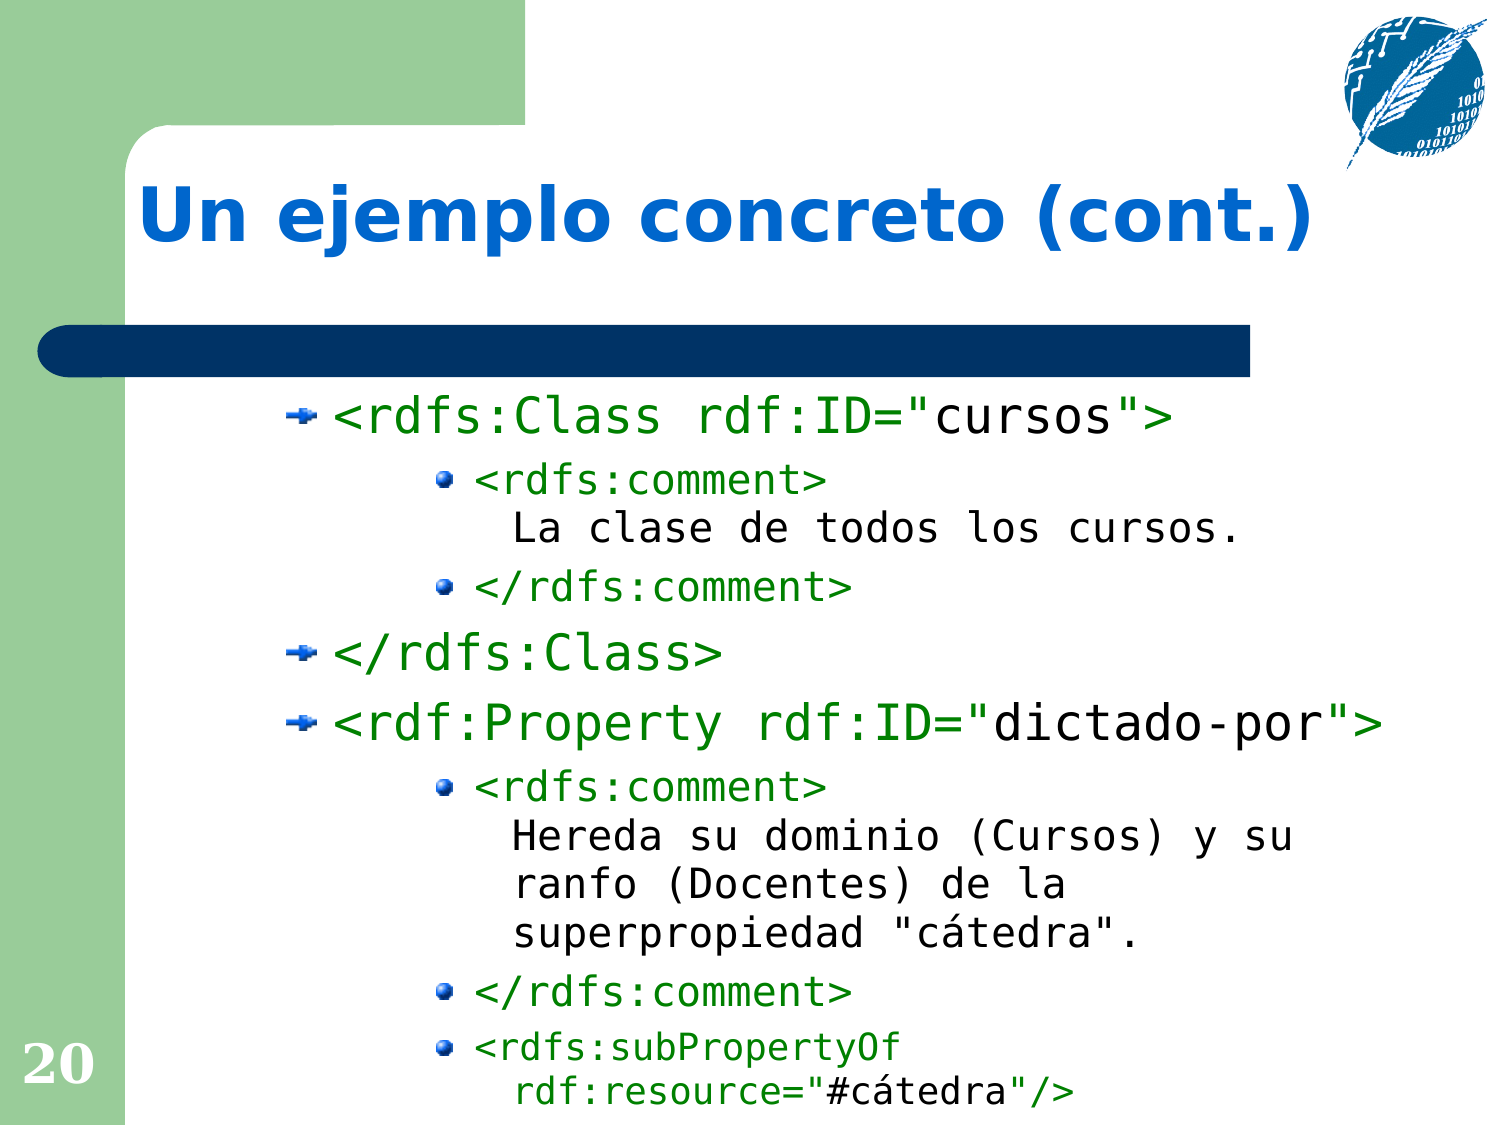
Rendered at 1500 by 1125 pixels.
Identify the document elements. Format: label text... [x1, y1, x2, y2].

picture [1427, 138, 1431, 148]
picture [1436, 127, 1450, 136]
title Un ejemplo concreto (cont.) [136, 135, 1413, 301]
picture [1341, 15, 1487, 172]
picture [1416, 140, 1425, 149]
list <rdfs:Class rdf:ID="cursos"> <rdfs:comment> La clase de todos los cursos. </rdfs:comment> </rdfs:Class> <rdf:Property rdf:ID="dictado-por"> <rdfs:comment> Hereda su dominio (Cursos) y su ranfo (Docentes) de la superpropiedad "cátedra". </rdfs:comment> <rdfs:subPropertyOf rdf:resource="#cátedra"/> </rdf:Property> [136, 386, 1399, 1108]
picture [1433, 139, 1440, 147]
